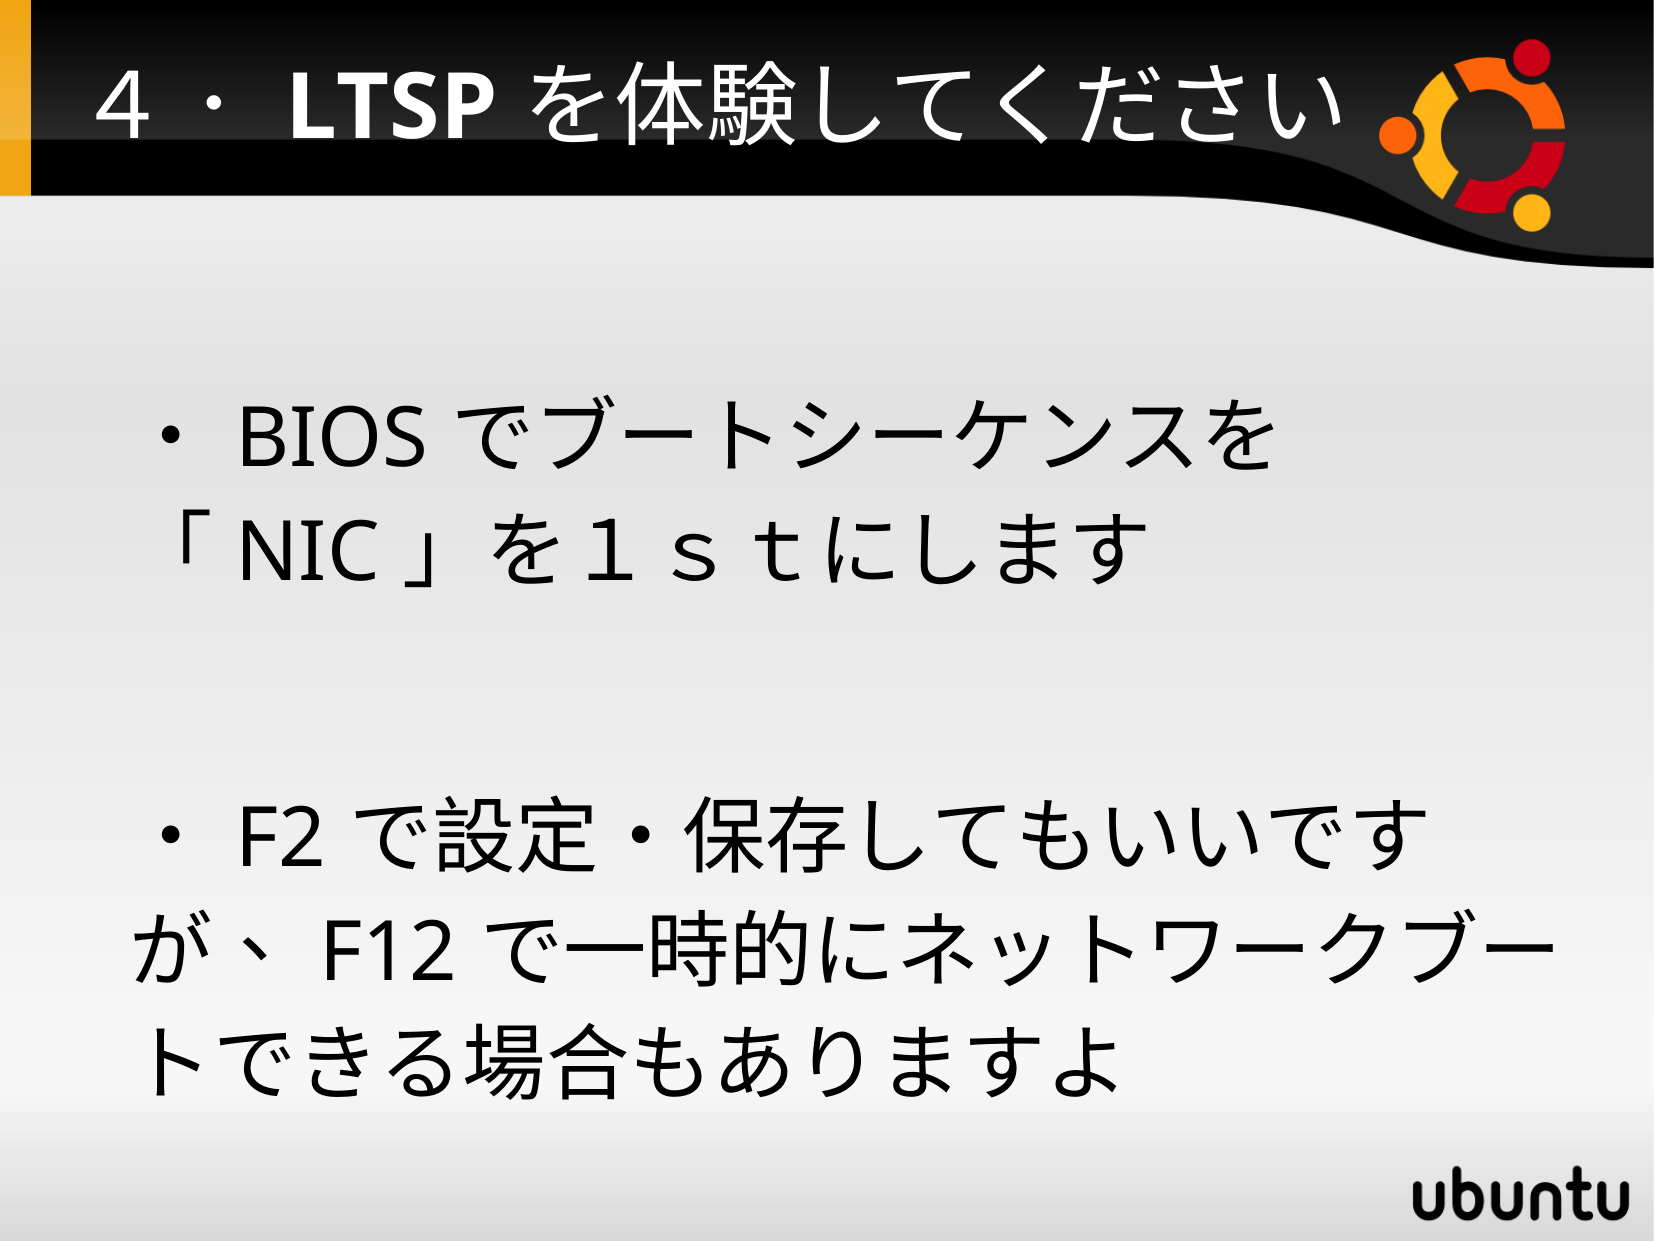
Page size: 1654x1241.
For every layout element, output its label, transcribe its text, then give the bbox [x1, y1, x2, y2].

title ４．LTSPを体験してください [76, 0, 1565, 208]
picture [0, 0, 1654, 1241]
list ・BIOSでブートシーケンスを「NIC」を１ｓｔにします ・F2で設定・保存してもいいですが、F12で一時的にネットワークブートできる場合もありますよ [59, 377, 1595, 1067]
